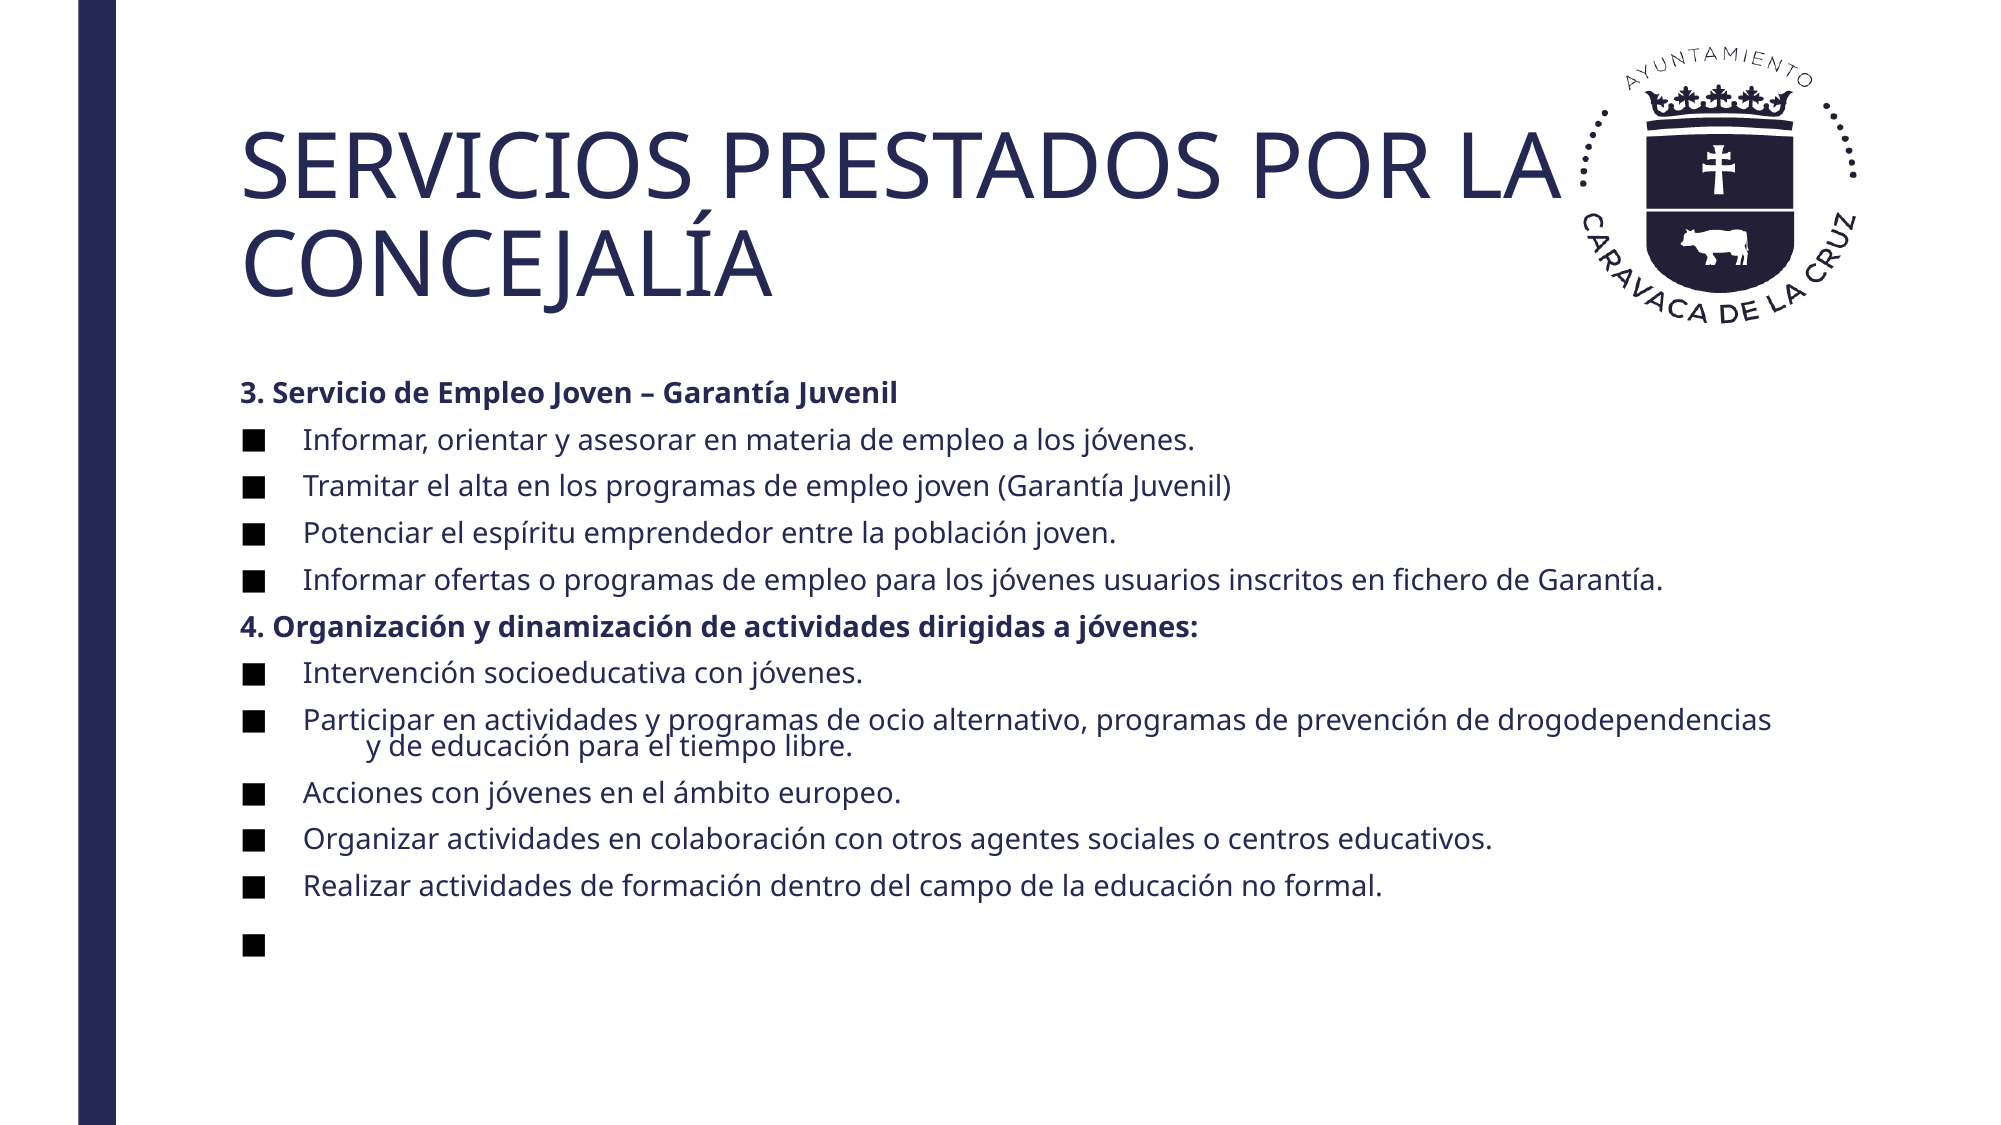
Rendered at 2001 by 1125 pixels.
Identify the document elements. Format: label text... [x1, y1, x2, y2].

list 3. Servicio de Empleo Joven – Garantía Juvenil Informar, orientar y asesorar en materia de empleo a los jóvenes. Tramitar el alta en los programas de empleo joven (Garantía Juvenil) Potenciar el espíritu emprendedor entre la población joven. Informar ofertas o programas de empleo para los jóvenes usuarios inscritos en fichero de Garantía. 4. Organización y dinamización de actividades dirigidas a jóvenes: Intervención socioeducativa con jóvenes. Participar en actividades y programas de ocio alternativo, programas de prevención de drogodependencias y de educación para el tiempo libre. Acciones con jóvenes en el ámbito europeo. Organizar actividades en colaboración con otros agentes sociales o centros educativos. Realizar actividades de formación dentro del campo de la educación no formal. [225, 375, 1801, 963]
title SERVICIOS PRESTADOS POR LA CONCEJALÍA [225, 112, 1801, 357]
picture [1573, 44, 1864, 331]
